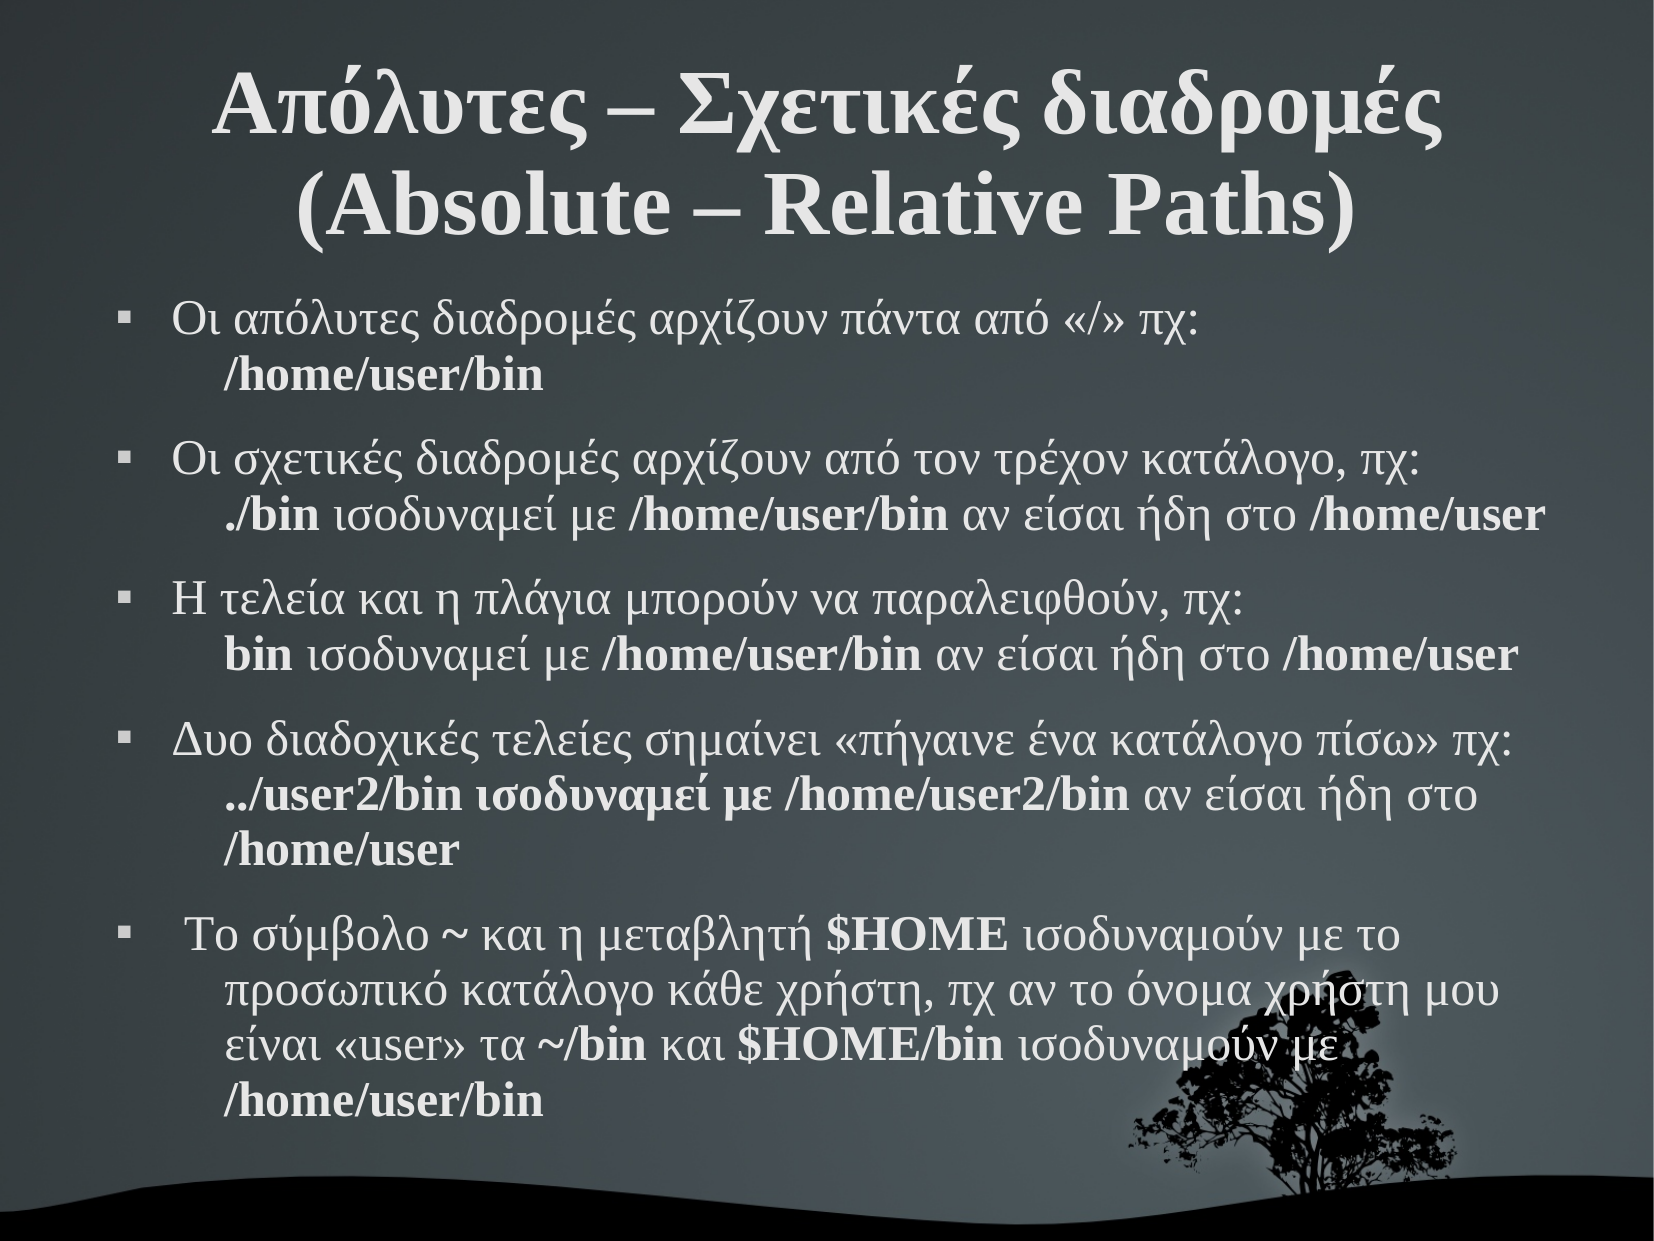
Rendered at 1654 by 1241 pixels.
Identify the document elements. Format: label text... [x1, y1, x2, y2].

list Οι απόλυτες διαδρομές αρχίζουν πάντα από «/» πχ: /home/user/bin Οι σχετικές διαδρομές αρχίζουν από τον τρέχον κατάλογο, πχ: ./bin ισοδυναμεί με /home/user/bin αν είσαι ήδη στο /home/user Η τελεία και η πλάγια μπορούν να παραλειφθούν, πχ: bin ισοδυναμεί με /home/user/bin αν είσαι ήδη στο /home/user Δυο διαδοχικές τελείες σημαίνει «πήγαινε ένα κατάλογο πίσω» πχ: ../user2/bin ισοδυναμεί με /home/user2/bin αν είσαι ήδη στο /home/user Το σύμβολο ~ και η μεταβλητή $HOME ισοδυναμούν με το προσωπικό κατάλογο κάθε χρήστη, πχ αν το όνομα χρήστη μου είναι «user» τα ~/bin και $HOME/bin ισοδυναμούν με /home/user/bin [82, 290, 1571, 1241]
picture [0, 0, 1654, 1241]
title Απόλυτες – Σχετικές διαδρομές (Absolute – Relative Paths) [82, 19, 1571, 287]
